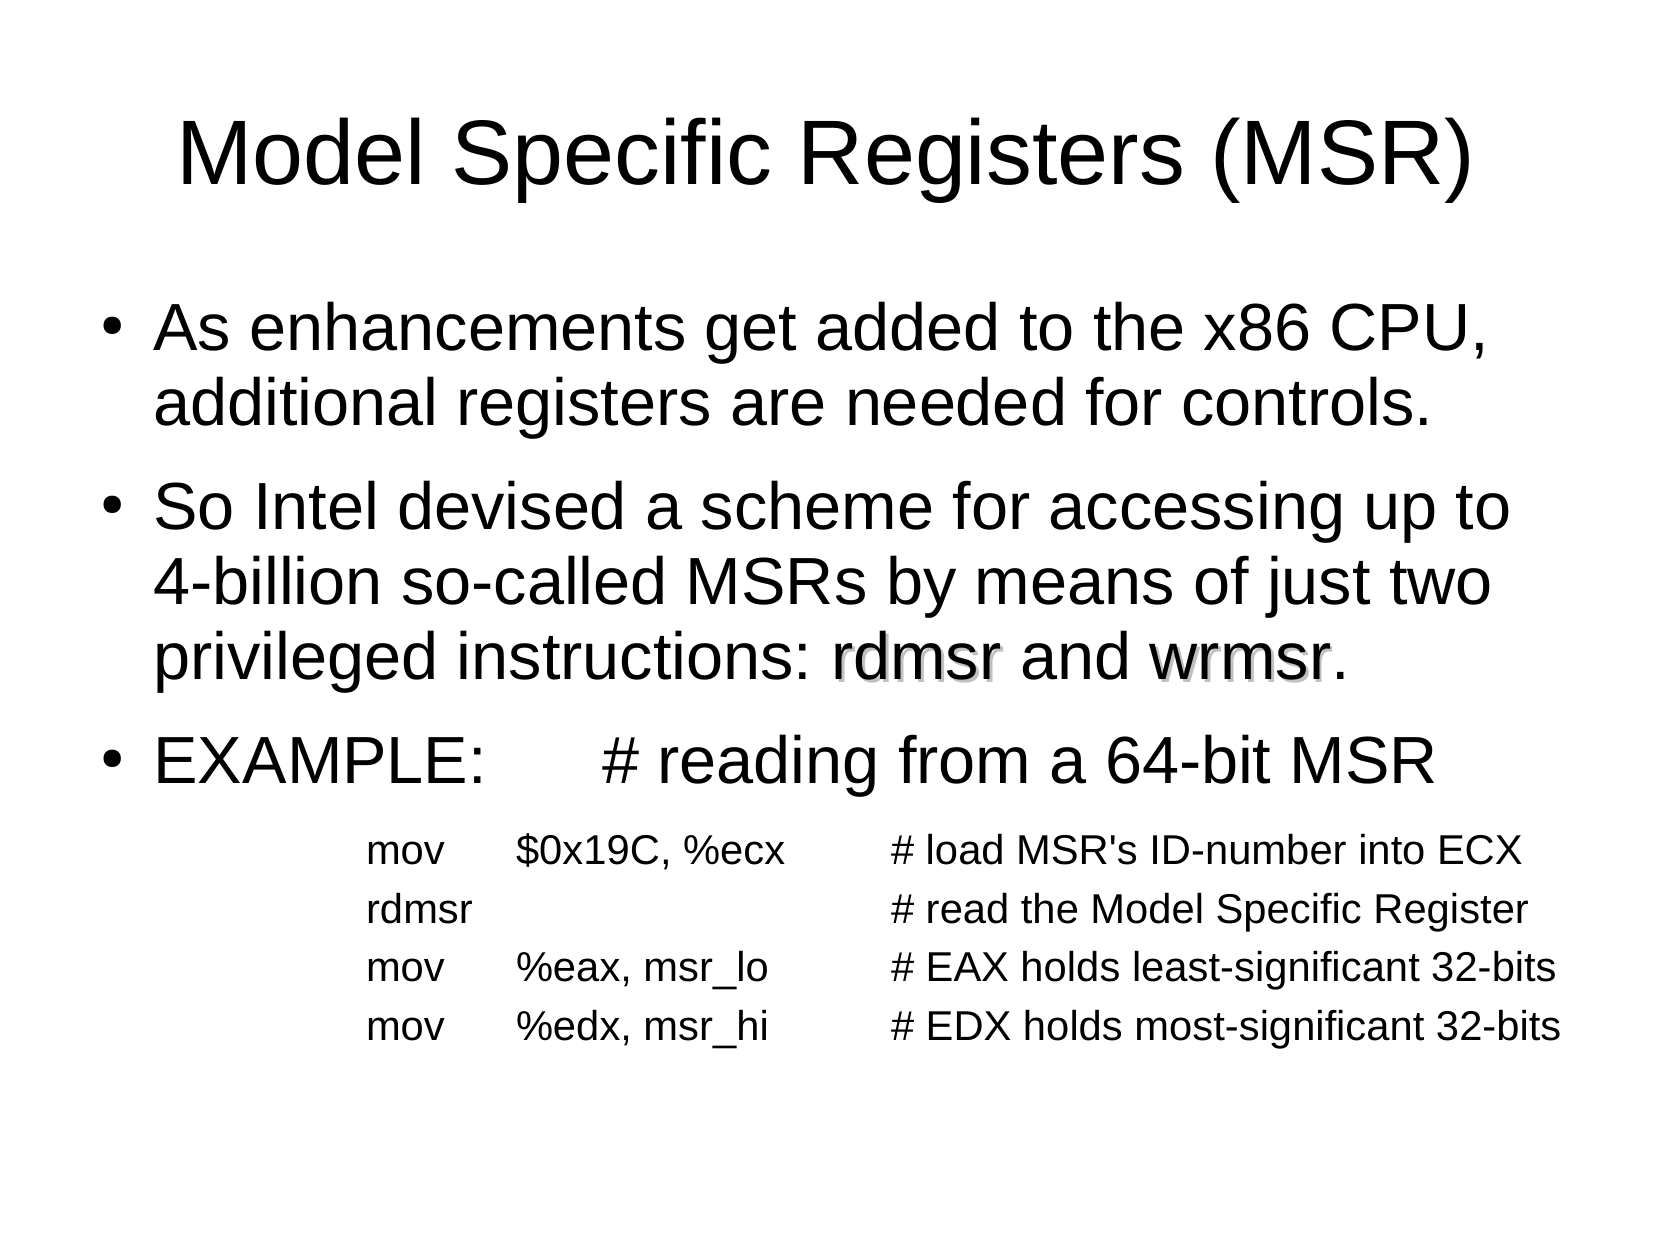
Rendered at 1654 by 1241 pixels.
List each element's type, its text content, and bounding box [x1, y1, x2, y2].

list As enhancements get added to the x86 CPU, additional registers are needed for controls. So Intel devised a scheme for accessing up to 4-billion so-called MSRs by means of just two privileged instructions: rdmsr and wrmsr. EXAMPLE: # reading from a 64-bit MSR mov $0x19C, %ecx # load MSR's ID-number into ECX rdmsr # read the Model Specific Register mov %eax, msr_lo # EAX holds least-significant 32-bits mov %edx, msr_hi # EDX holds most-significant 32-bits [82, 290, 1571, 1094]
title Model Specific Registers (MSR) [82, 56, 1571, 250]
